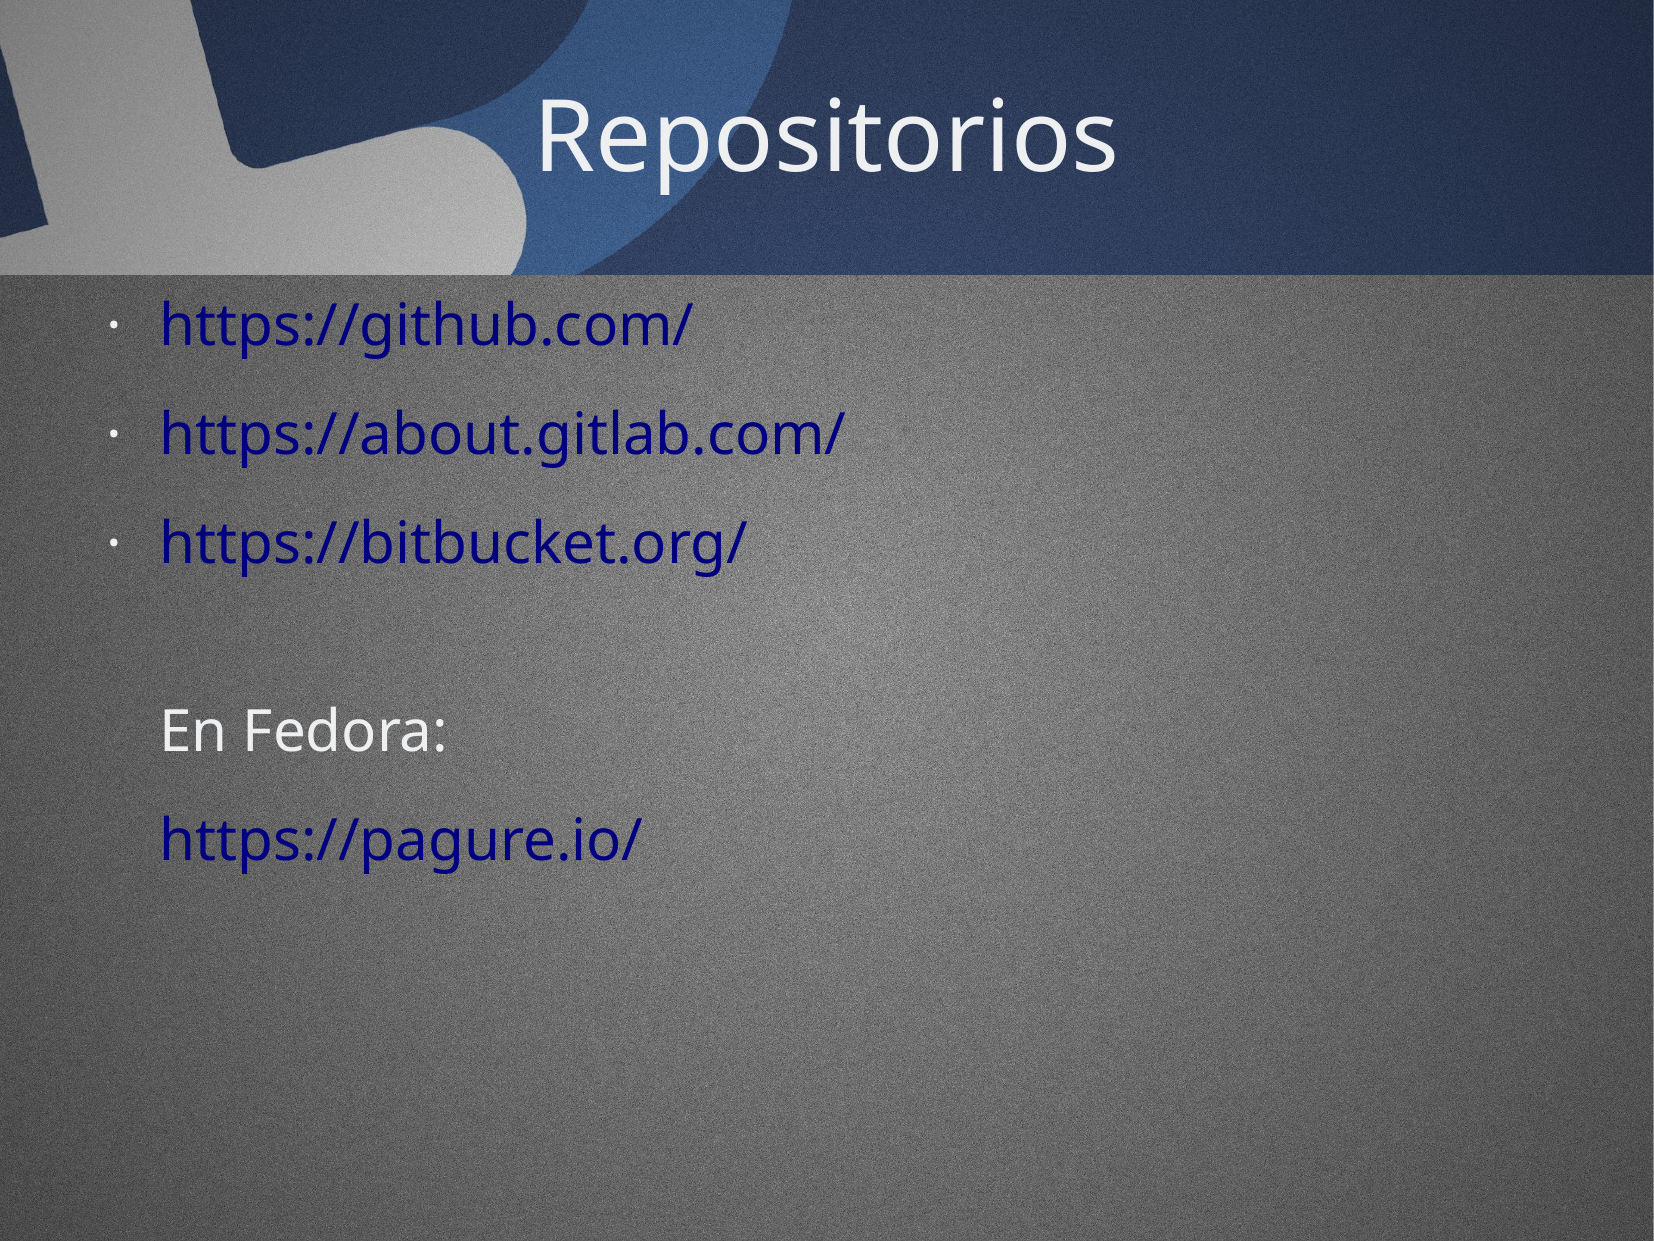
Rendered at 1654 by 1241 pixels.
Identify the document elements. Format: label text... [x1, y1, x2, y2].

picture [0, 0, 1654, 1241]
list https://github.com/ https://about.gitlab.com/ https://bitbucket.org/ En Fedora: https://pagure.io/ [88, 283, 1565, 1004]
title Repositorios [88, 29, 1565, 237]
